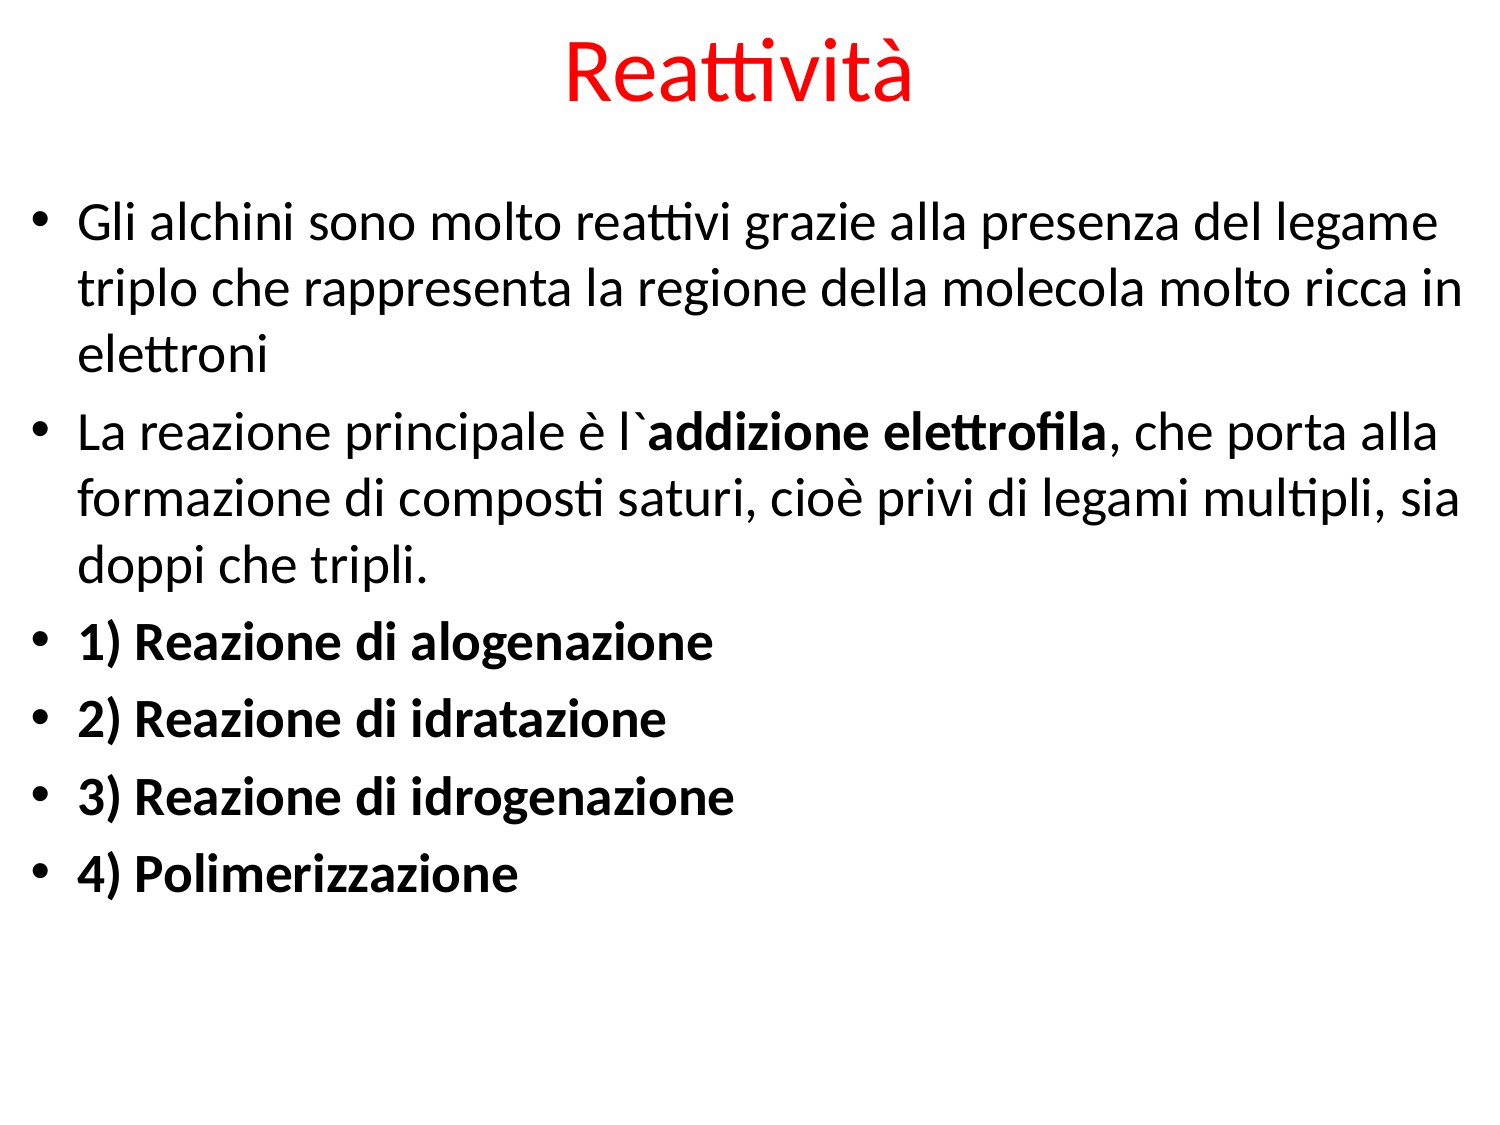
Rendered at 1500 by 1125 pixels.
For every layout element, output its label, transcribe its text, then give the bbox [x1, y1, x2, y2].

list Gli alchini sono molto reattivi grazie alla presenza del legame triplo che rappresenta la regione della molecola molto ricca in elettroni La reazione principale è l`addizione elettrofila, che porta alla formazione di composti saturi, cioè privi di legami multipli, sia doppi che tripli. 1) Reazione di alogenazione 2) Reazione di idratazione 3) Reazione di idrogenazione 4) Polimerizzazione [15, 177, 1500, 920]
title Reattività [75, 0, 1425, 159]
